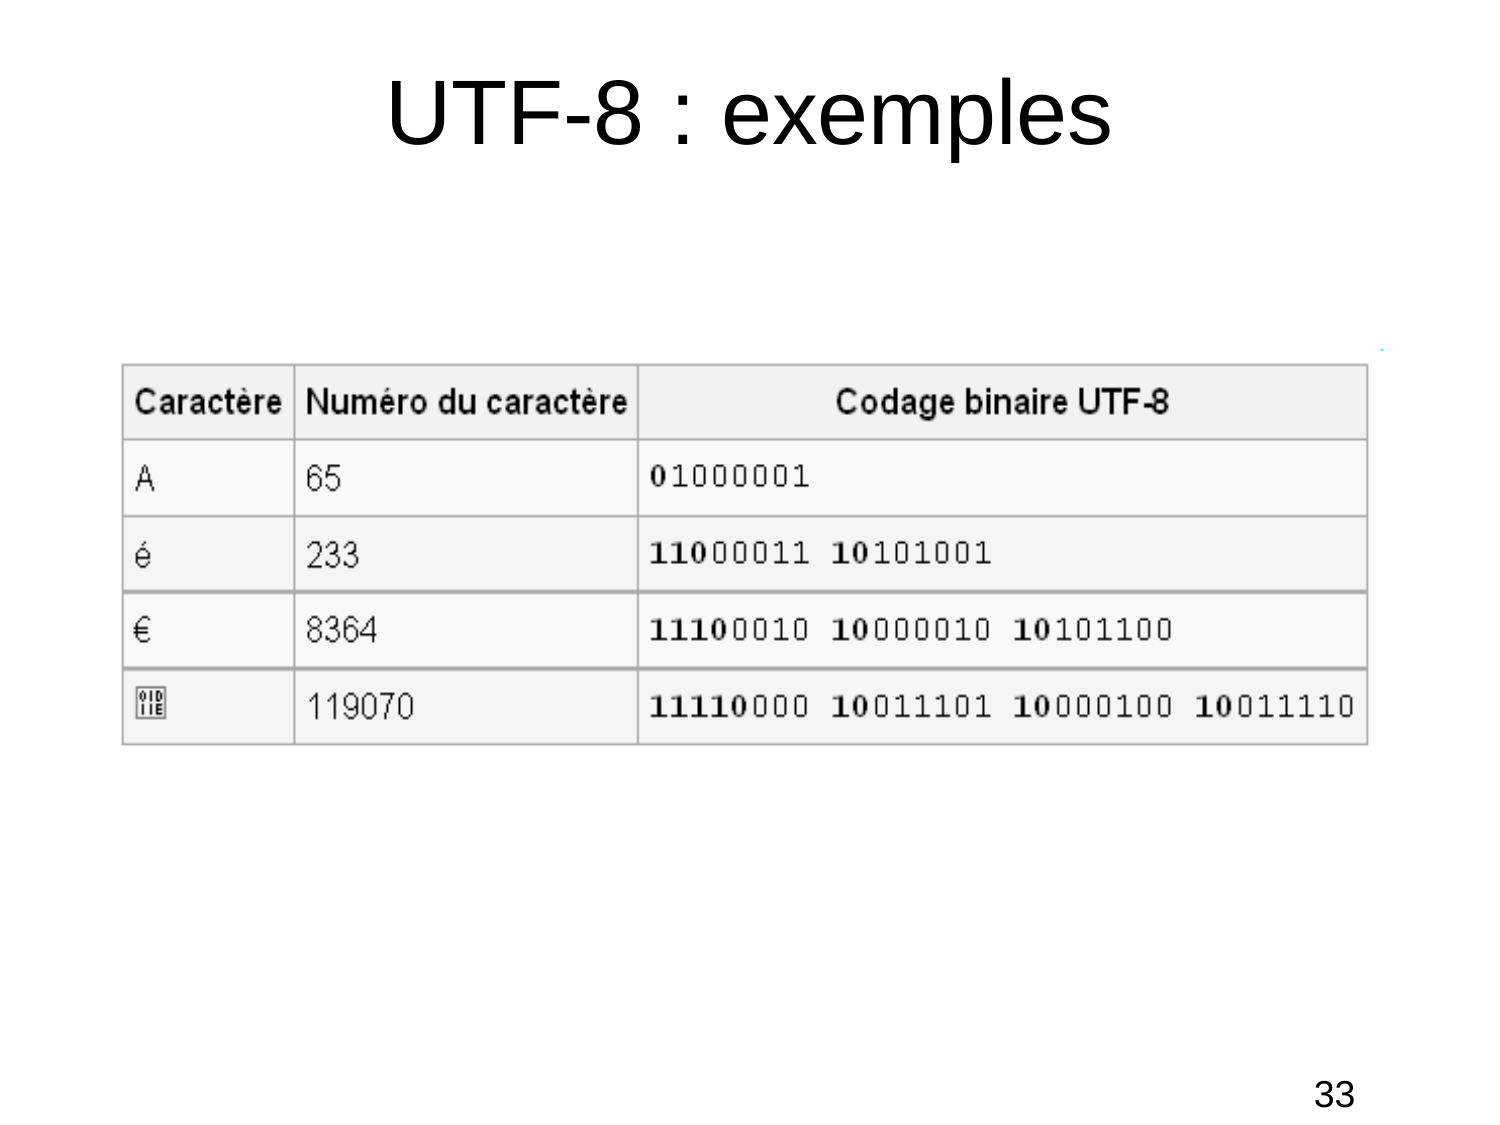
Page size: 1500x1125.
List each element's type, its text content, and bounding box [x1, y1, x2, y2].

picture [106, 349, 1383, 757]
title UTF-8 : exemples [75, 45, 1425, 233]
